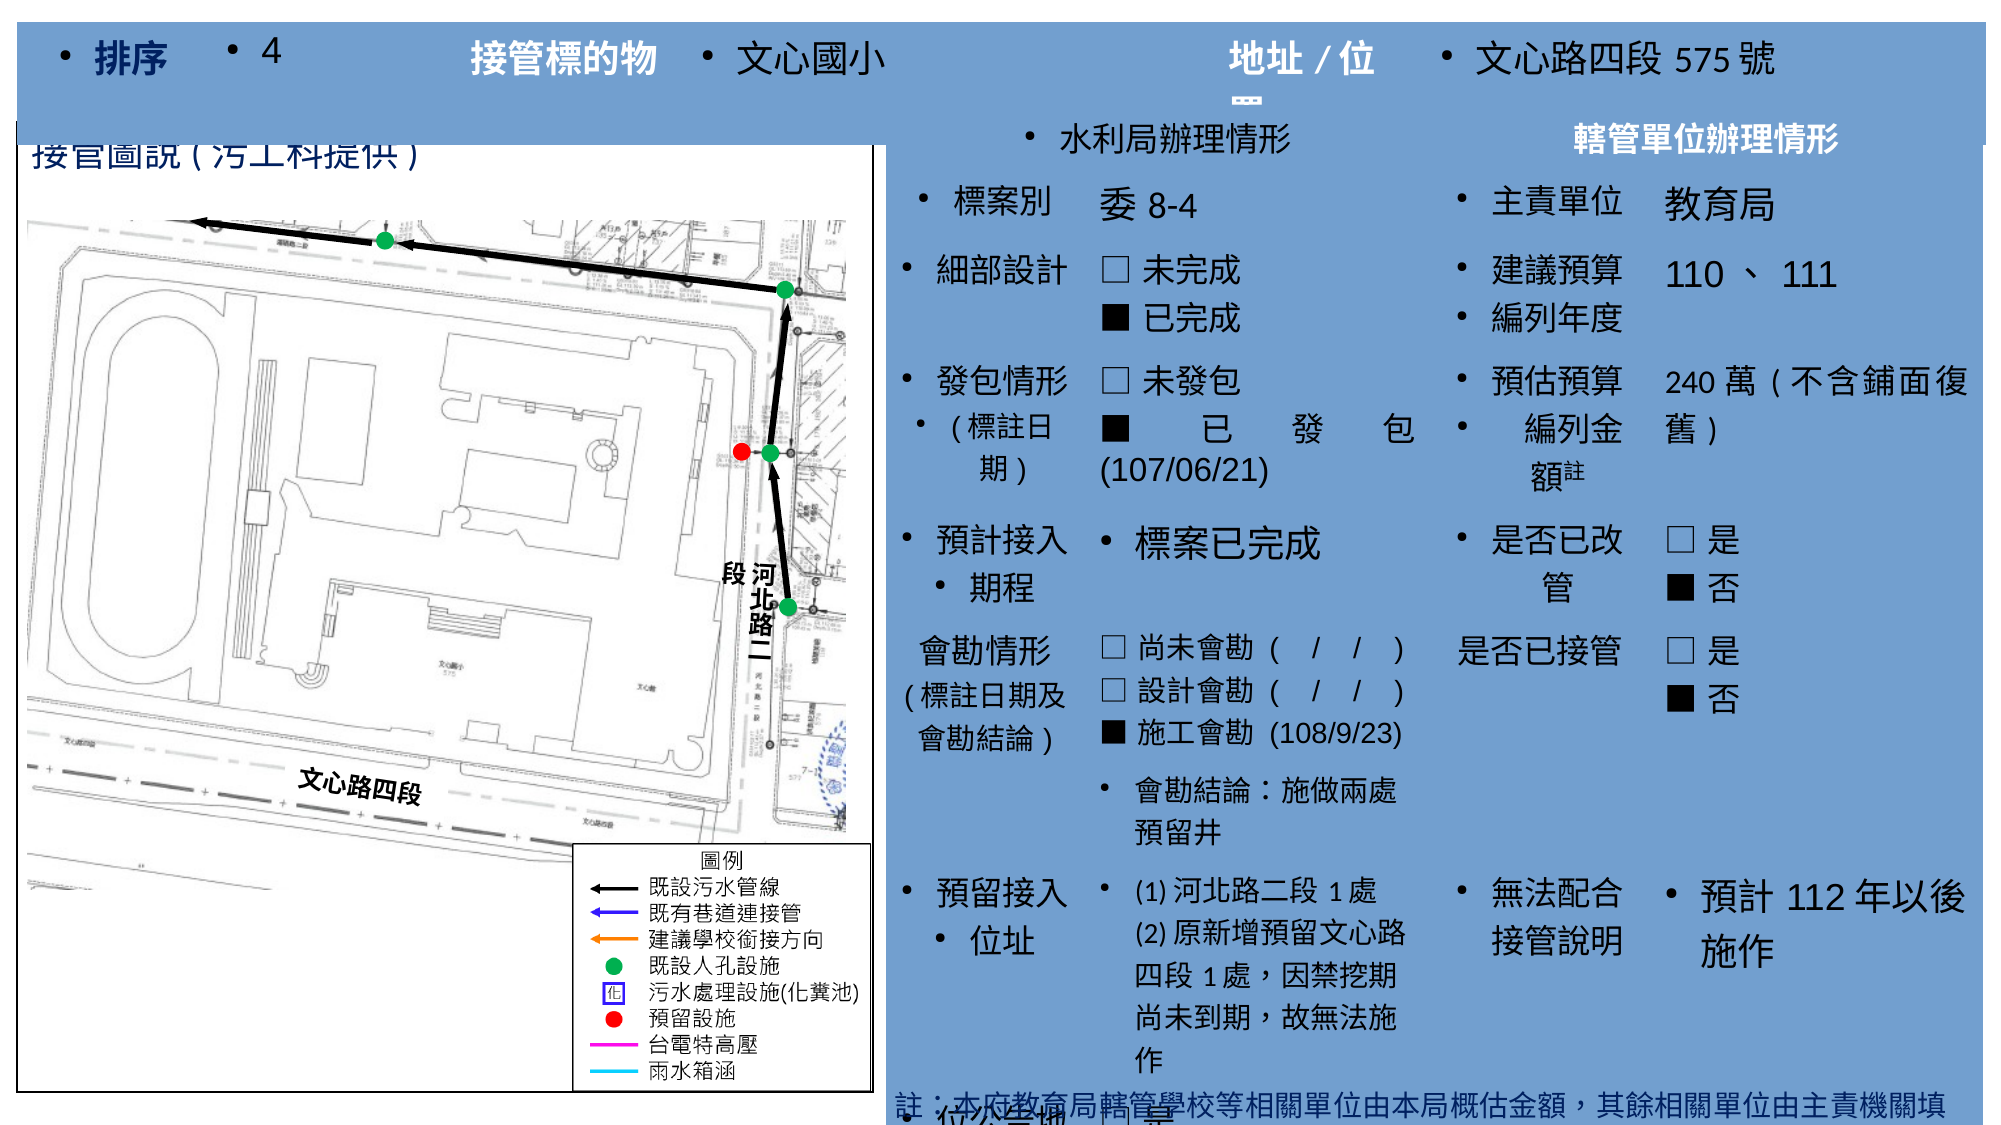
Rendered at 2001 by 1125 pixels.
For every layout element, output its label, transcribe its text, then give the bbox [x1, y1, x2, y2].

table_header 排序 [17, 22, 211, 145]
table_cell 標案別 [886, 168, 1085, 237]
table_header 轄管單位辦理情形 [1430, 105, 1983, 168]
text_box 河北路二段 [719, 545, 788, 689]
picture [27, 220, 873, 1098]
table_header 接管標的物 [442, 22, 686, 145]
table_cell 會勘結論：施做兩處預留井 [1085, 760, 1430, 860]
table_cell 位公告地區 [1064, 1120, 1085, 1125]
table_cell 建議預算 編列年度 [1430, 237, 1650, 348]
table_cell □未發包 ■已發包 (107/06/21) [1085, 348, 1430, 507]
table_cell 110、111 [1650, 237, 1983, 348]
table_header 4 [211, 22, 442, 145]
table_cell 會勘情形 (標註日期及會勘結論) [886, 618, 1085, 860]
table_cell 發包情形 (標註日期) [886, 348, 1085, 507]
text_box [784, 598, 797, 616]
table_cell 無法配合接管說明 [1430, 1120, 1650, 1125]
table_cell 預計112年以後施作 [1650, 860, 1983, 1080]
table_cell □未完成 ■已完成 [1085, 237, 1430, 348]
table_cell 委8-4 [1085, 168, 1430, 237]
table_cell 預計接入 期程 [886, 507, 1085, 618]
text_box 接管圖說(污工科提供) [17, 145, 873, 1092]
table_cell □是 ■否 [1650, 618, 1983, 860]
text_box 註：本府教育局轄管學校等相關單位由本局概估金額，其餘相關單位由主責機關填寫 [879, 1080, 1991, 1120]
table_cell 標案已完成 [1085, 507, 1430, 618]
table_cell 細部設計 [886, 237, 1085, 348]
table_cell (1)河北路二段1處 (2)原新增預留文心路四段1處，因禁挖期尚未到期，故無法施作 [1085, 860, 1430, 1080]
table_header 水利局辦理情形 [886, 105, 1430, 168]
table_cell 240萬(不含鋪面復舊) [1650, 348, 1983, 507]
table_cell 預留接入 位址 [886, 860, 1085, 1080]
table_cell □是 ■否 [1650, 507, 1983, 618]
text_box 接管圖說(污工科提供) [112, 145, 138, 165]
text_box [761, 444, 780, 462]
table_cell 是否已改管 [1430, 507, 1650, 618]
table_cell 位公告地區 [886, 1120, 942, 1125]
table_cell 主責單位 [1430, 168, 1650, 237]
table_header 地址/位置 [1214, 22, 1426, 105]
table_cell 位公告地區 [983, 1120, 1041, 1125]
table_cell 教育局 [1650, 168, 1983, 237]
table_cell □是 ■否 □預定公告( / / ) [1160, 1120, 1430, 1125]
text_box [776, 280, 794, 299]
table_cell 是否已接管 [1430, 618, 1650, 860]
text_box 文心路四段 [280, 752, 451, 823]
text_box [376, 231, 394, 250]
table_cell 無法配合接管說明 [1430, 860, 1650, 1080]
table_cell □尚未會勘 ( / / ) □設計會勘 ( / / ) ■施工會勘 (108/9/23) [1085, 618, 1430, 760]
table_header 文心路四段575號 [1426, 22, 1986, 145]
text_box [732, 442, 751, 461]
table_cell 預估預算 編列金額註 [1430, 348, 1650, 507]
table_header 文心國小 [686, 22, 1214, 145]
table_cell 預計112年以後施作 [1650, 1120, 1983, 1125]
